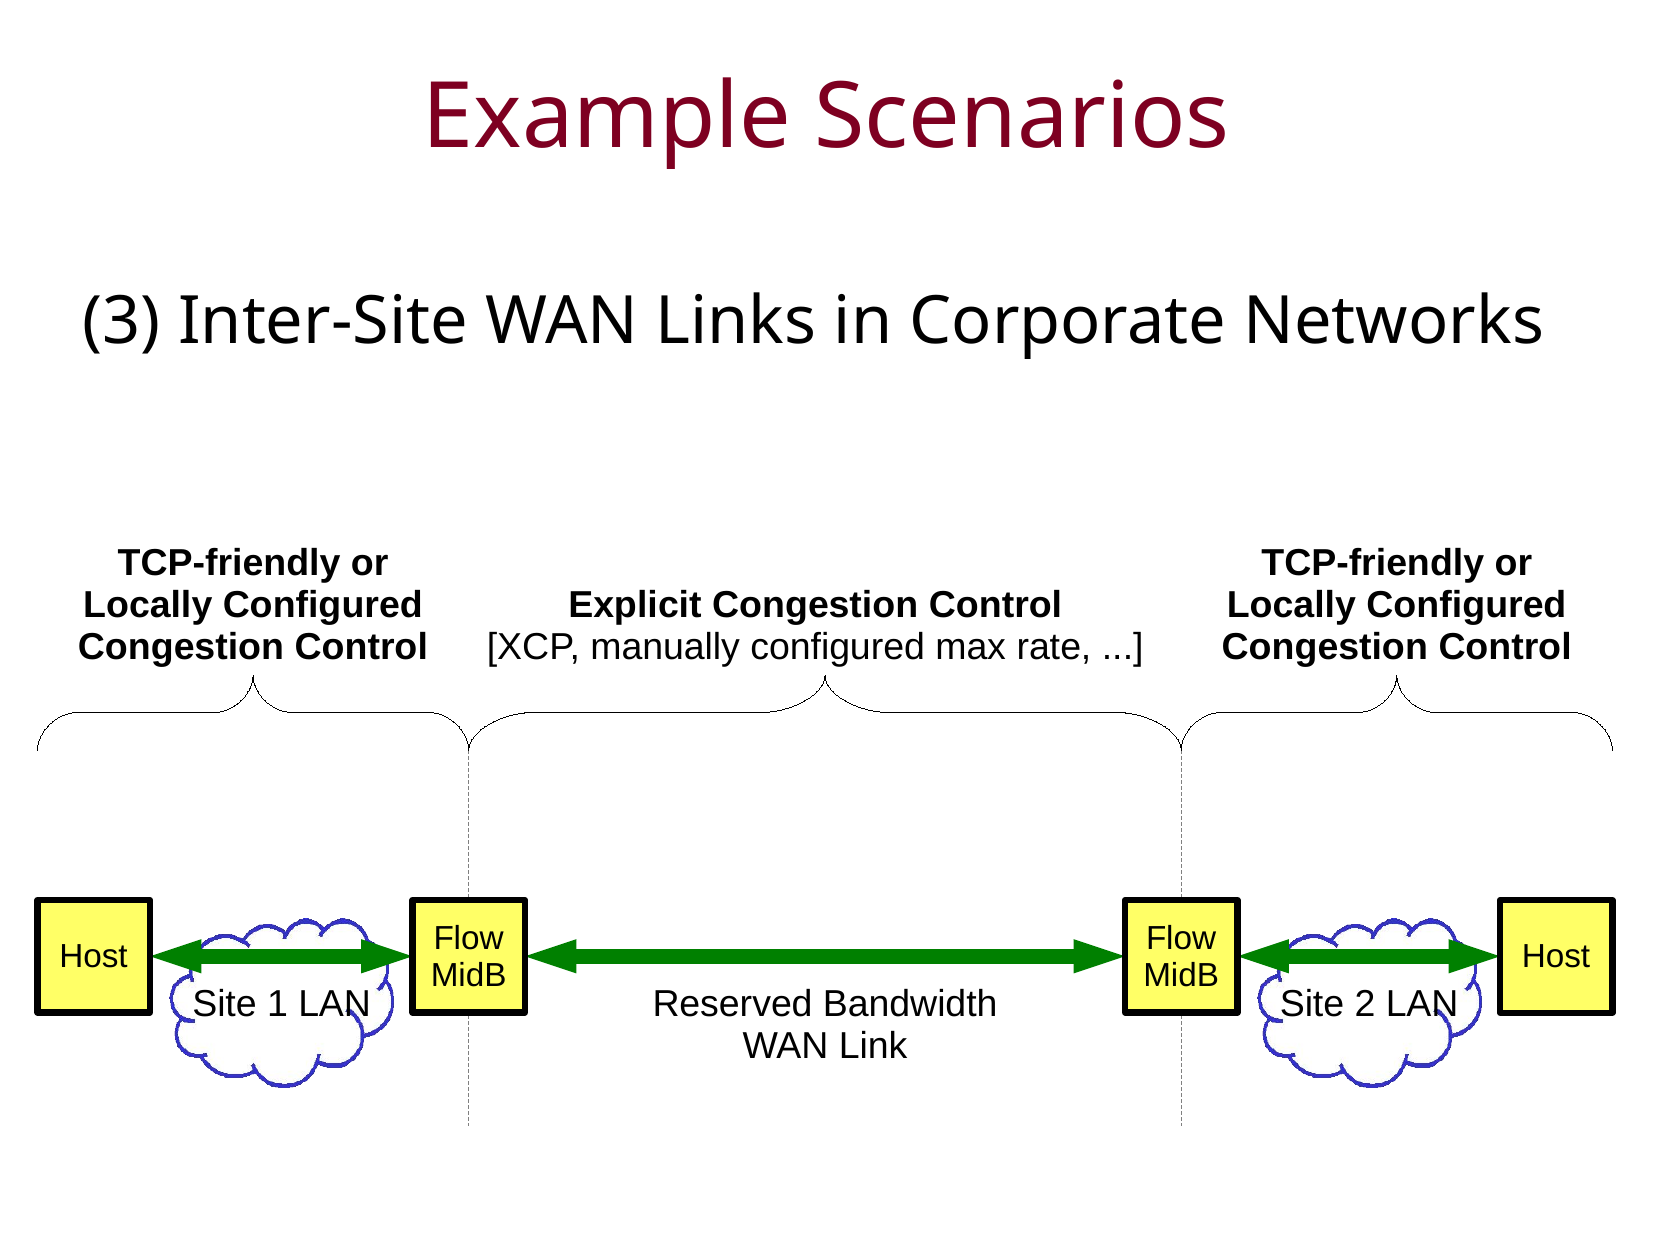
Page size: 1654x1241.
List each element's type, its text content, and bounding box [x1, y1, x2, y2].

text_box TCP-friendly or Locally Configured Congestion Control [37, 534, 469, 676]
list (3) Inter-Site WAN Links in Corporate Networks [82, 272, 1576, 357]
text_box Host [37, 900, 151, 1013]
picture [169, 918, 394, 949]
text_box Explicit Congestion Control [XCP, manually configured max rate, ...] [412, 576, 1181, 676]
text_box Flow MidB [1125, 900, 1238, 1013]
text_box TCP-friendly or Locally Configured Congestion Control [1181, 534, 1613, 676]
picture [1257, 918, 1482, 949]
picture [169, 963, 394, 1088]
text_box Host [1500, 900, 1613, 1013]
text_box Flow MidB [412, 900, 526, 1013]
picture [1257, 963, 1482, 1088]
text_box Reserved Bandwidth WAN Link [468, 975, 1182, 1074]
title Example Scenarios [82, 15, 1571, 208]
